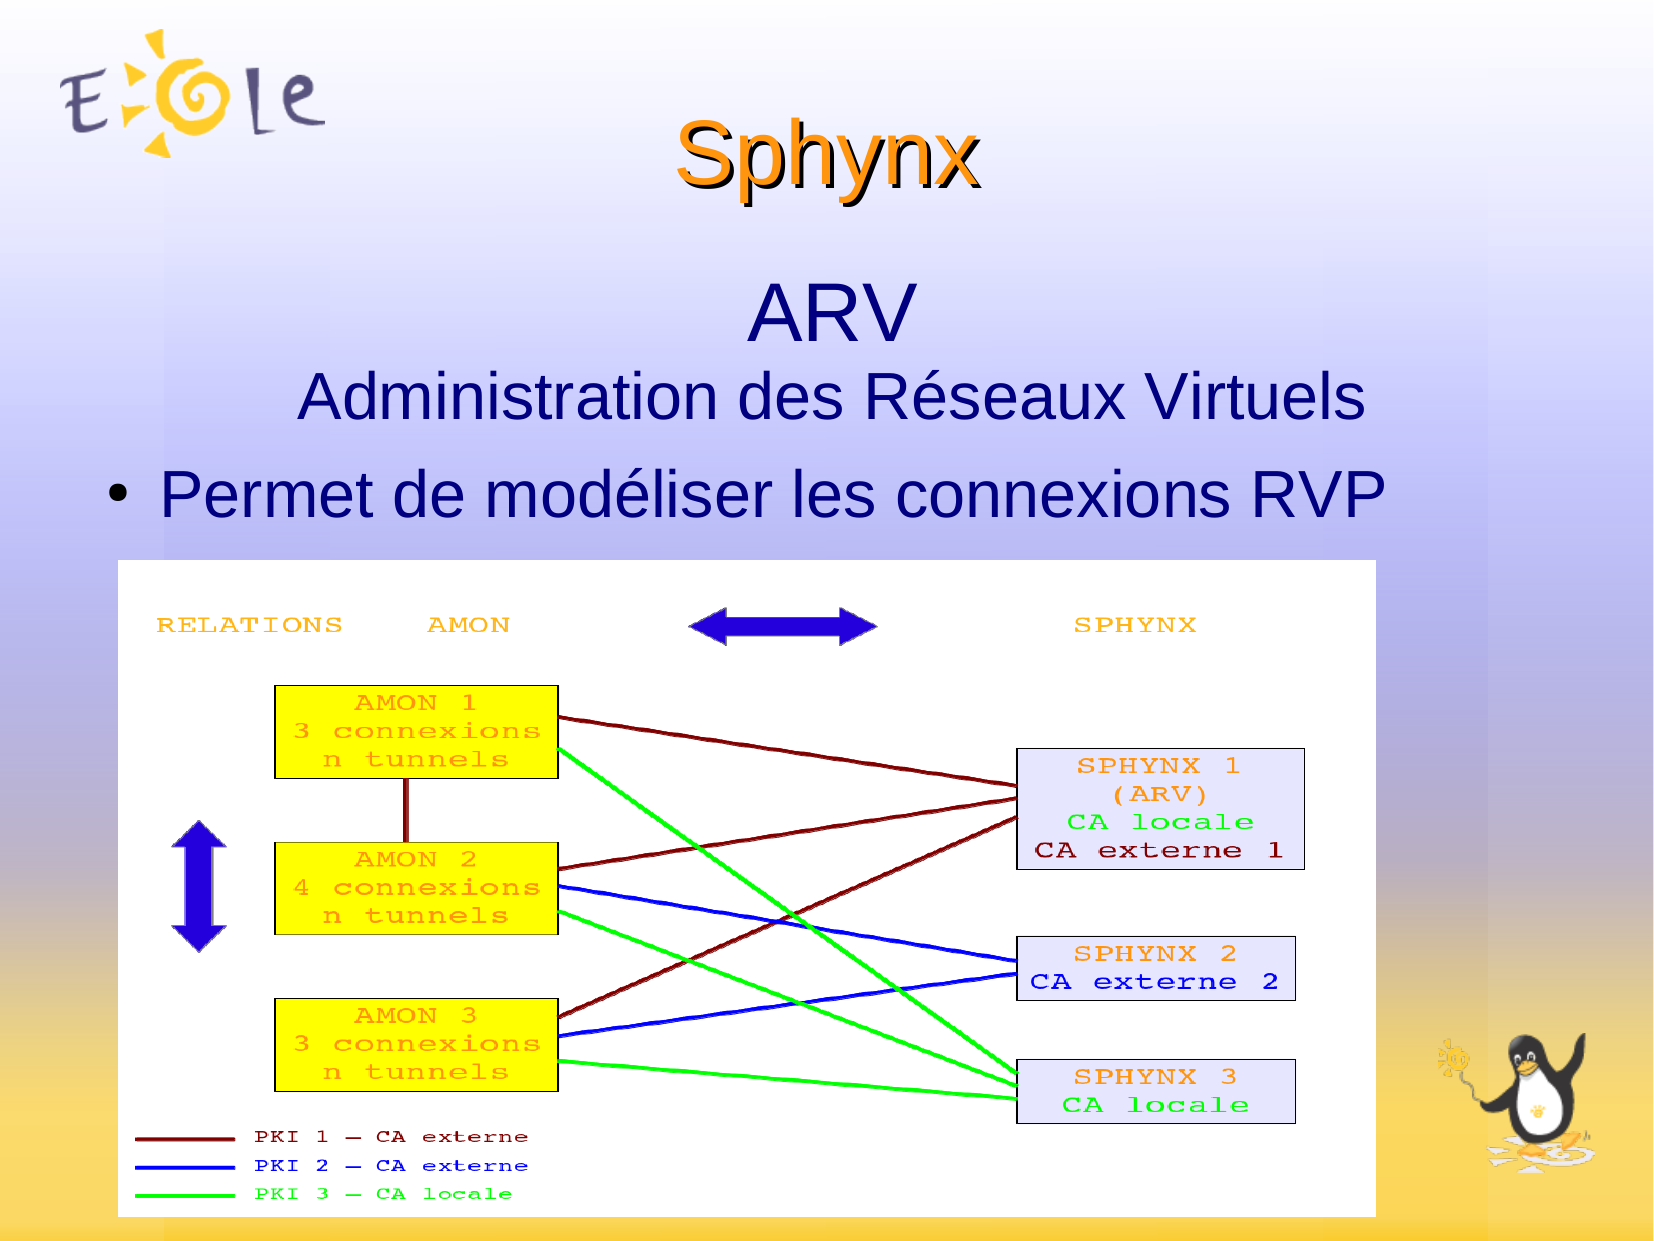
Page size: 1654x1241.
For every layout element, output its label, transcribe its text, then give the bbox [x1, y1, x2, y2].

list ARV Administration des Réseaux Virtuels Permet de modéliser les connexions RVP [88, 265, 1577, 562]
title Sphynx [82, 49, 1571, 257]
picture [0, 0, 1654, 1241]
